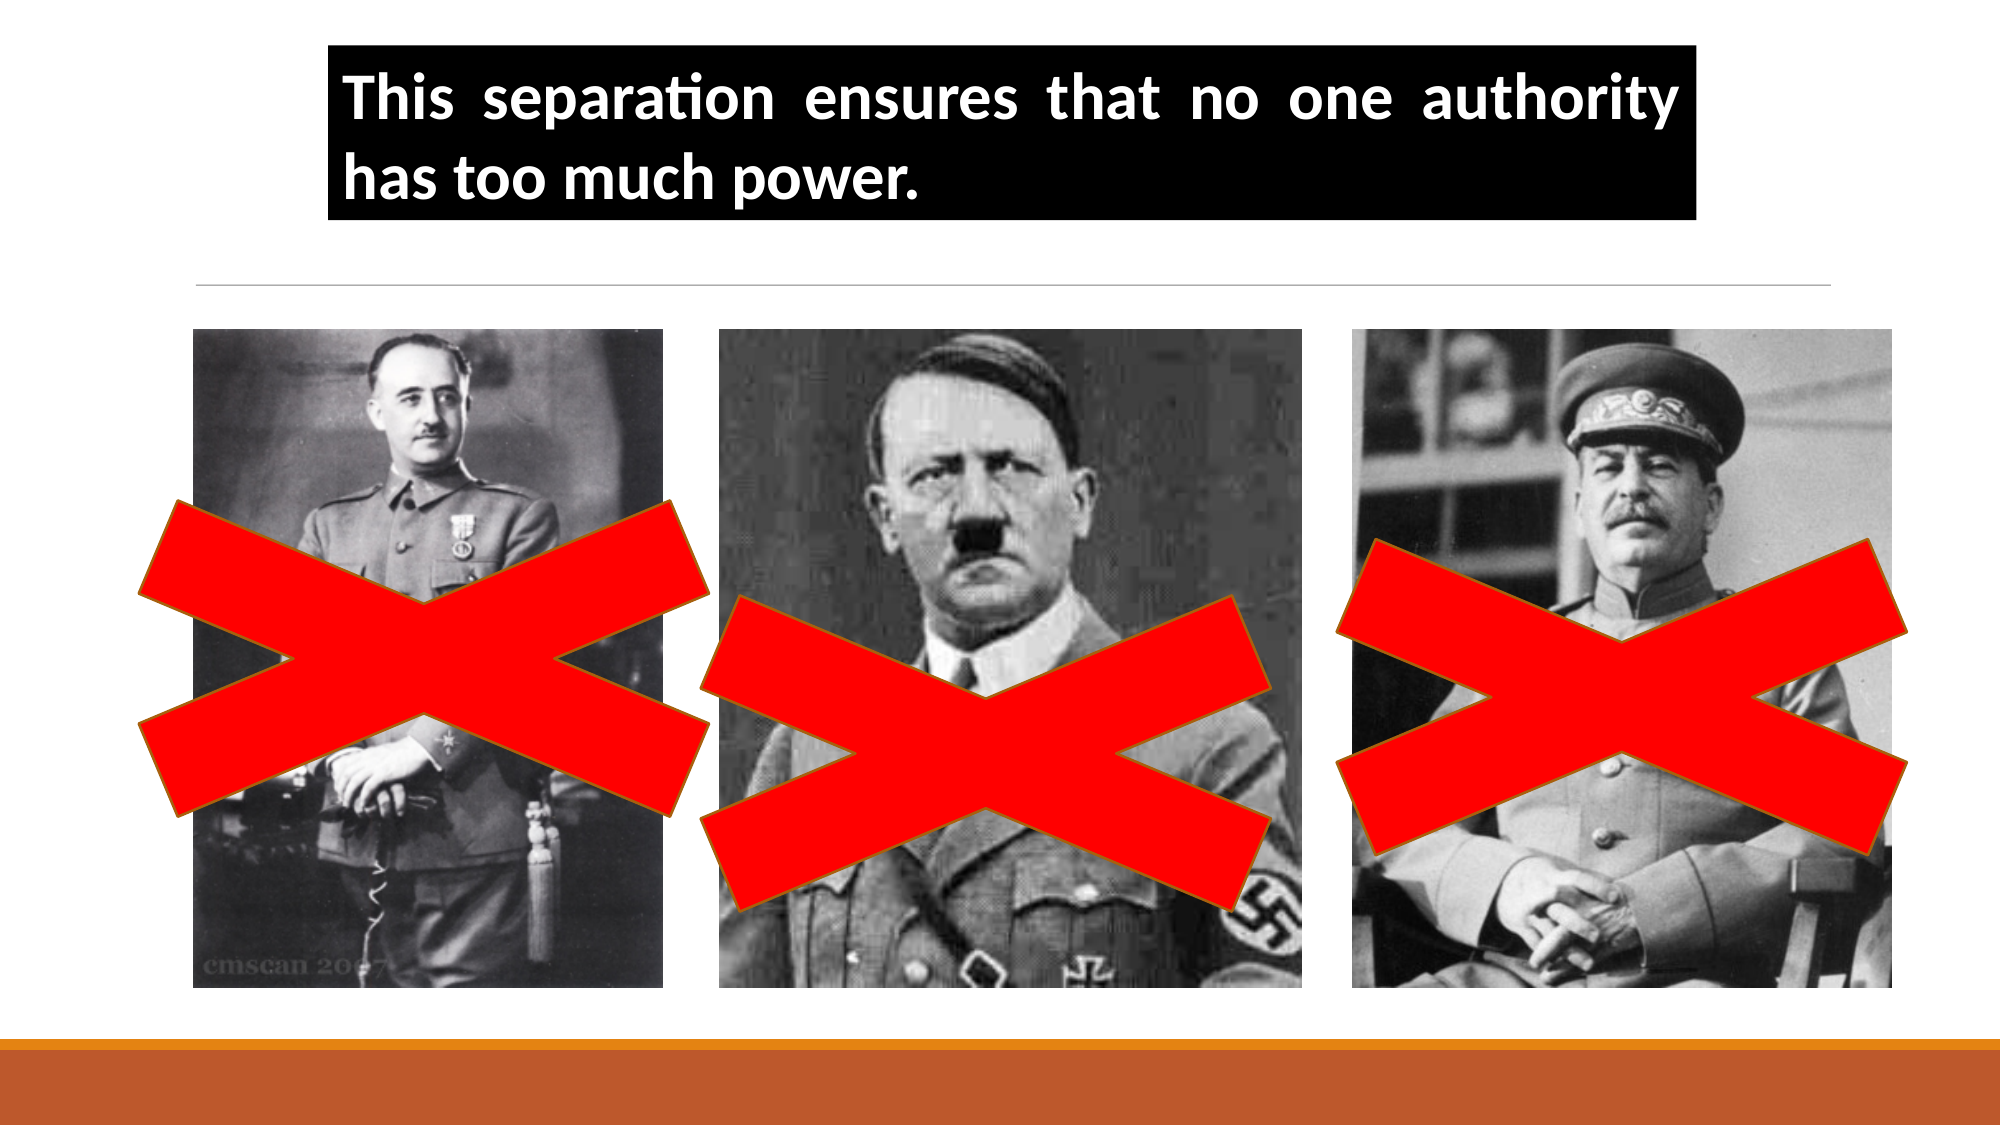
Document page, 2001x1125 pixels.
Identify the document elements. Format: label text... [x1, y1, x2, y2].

picture [1352, 753, 1892, 988]
text_box [700, 595, 1271, 912]
text_box [138, 500, 710, 817]
picture [1755, 639, 1892, 755]
text_box [1336, 538, 1907, 856]
text_box This separation ensures that no one authority has too much power. [328, 45, 1697, 221]
picture [193, 714, 663, 988]
picture [719, 329, 1302, 988]
picture [1352, 640, 1489, 755]
picture [193, 617, 292, 700]
picture [556, 614, 663, 703]
picture [1352, 329, 1892, 642]
picture [193, 329, 663, 603]
picture [719, 697, 854, 810]
